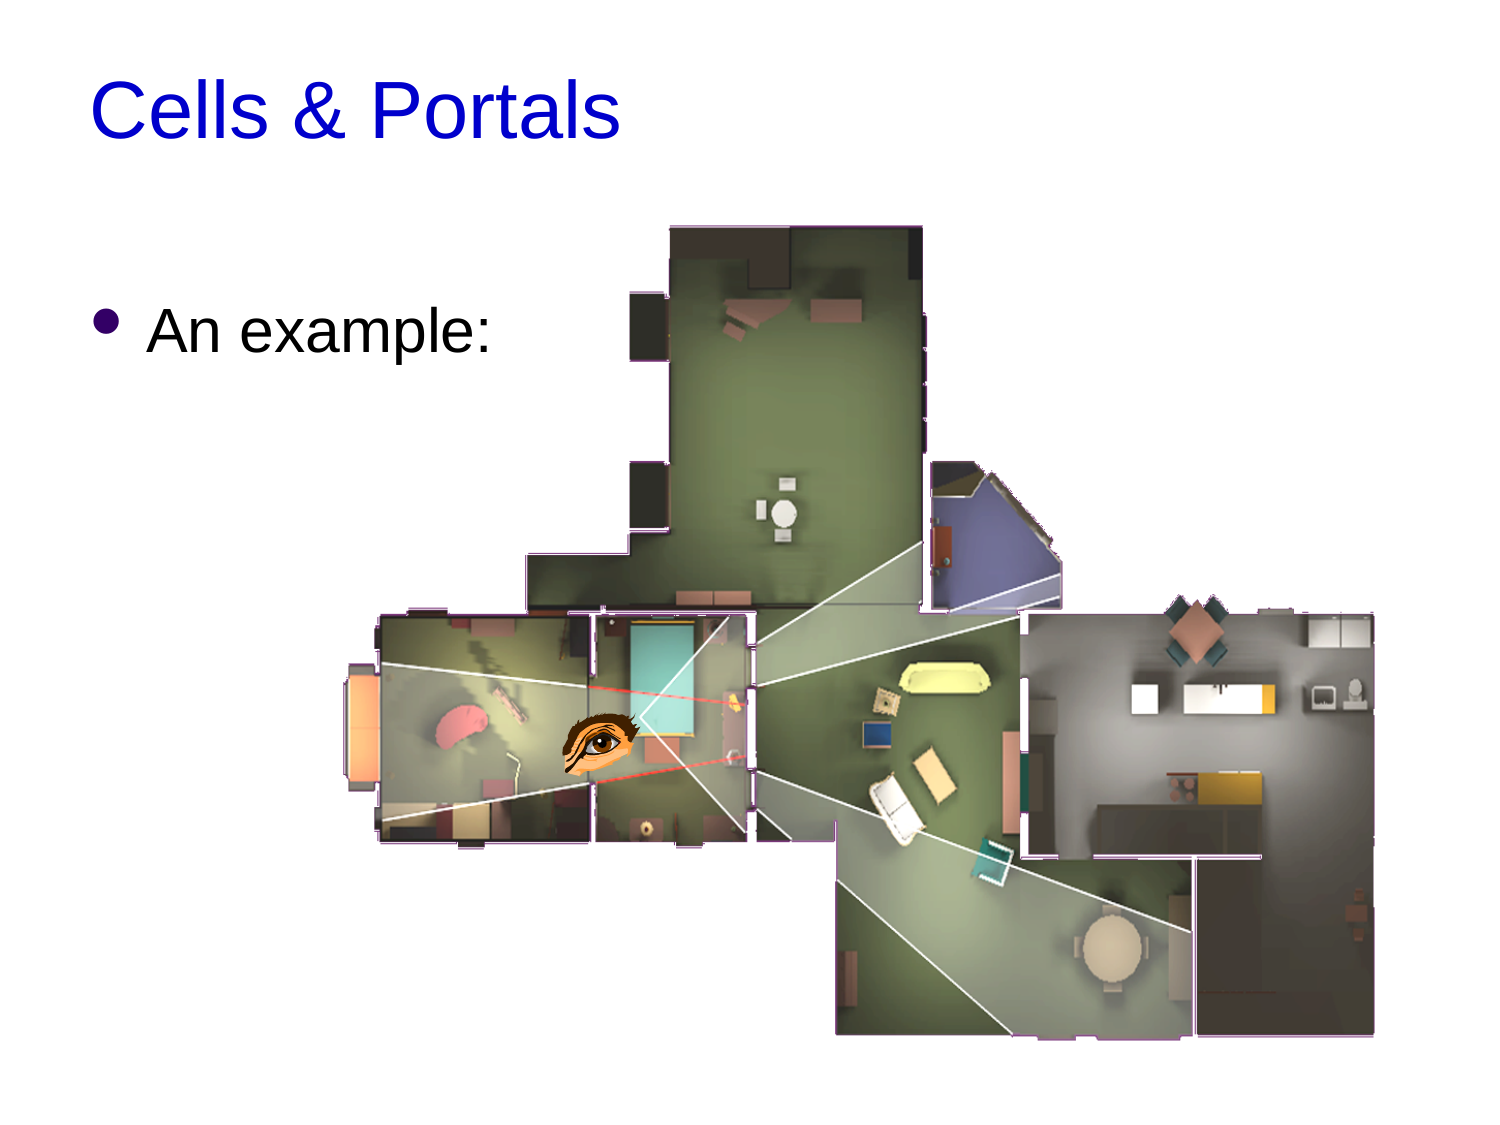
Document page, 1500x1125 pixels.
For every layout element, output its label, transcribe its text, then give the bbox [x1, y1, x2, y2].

picture [334, 1006, 1388, 1055]
list An example: [75, 282, 1426, 1006]
text_box [562, 712, 641, 777]
picture [334, 212, 1388, 282]
title Cells & Portals [74, 20, 1313, 163]
